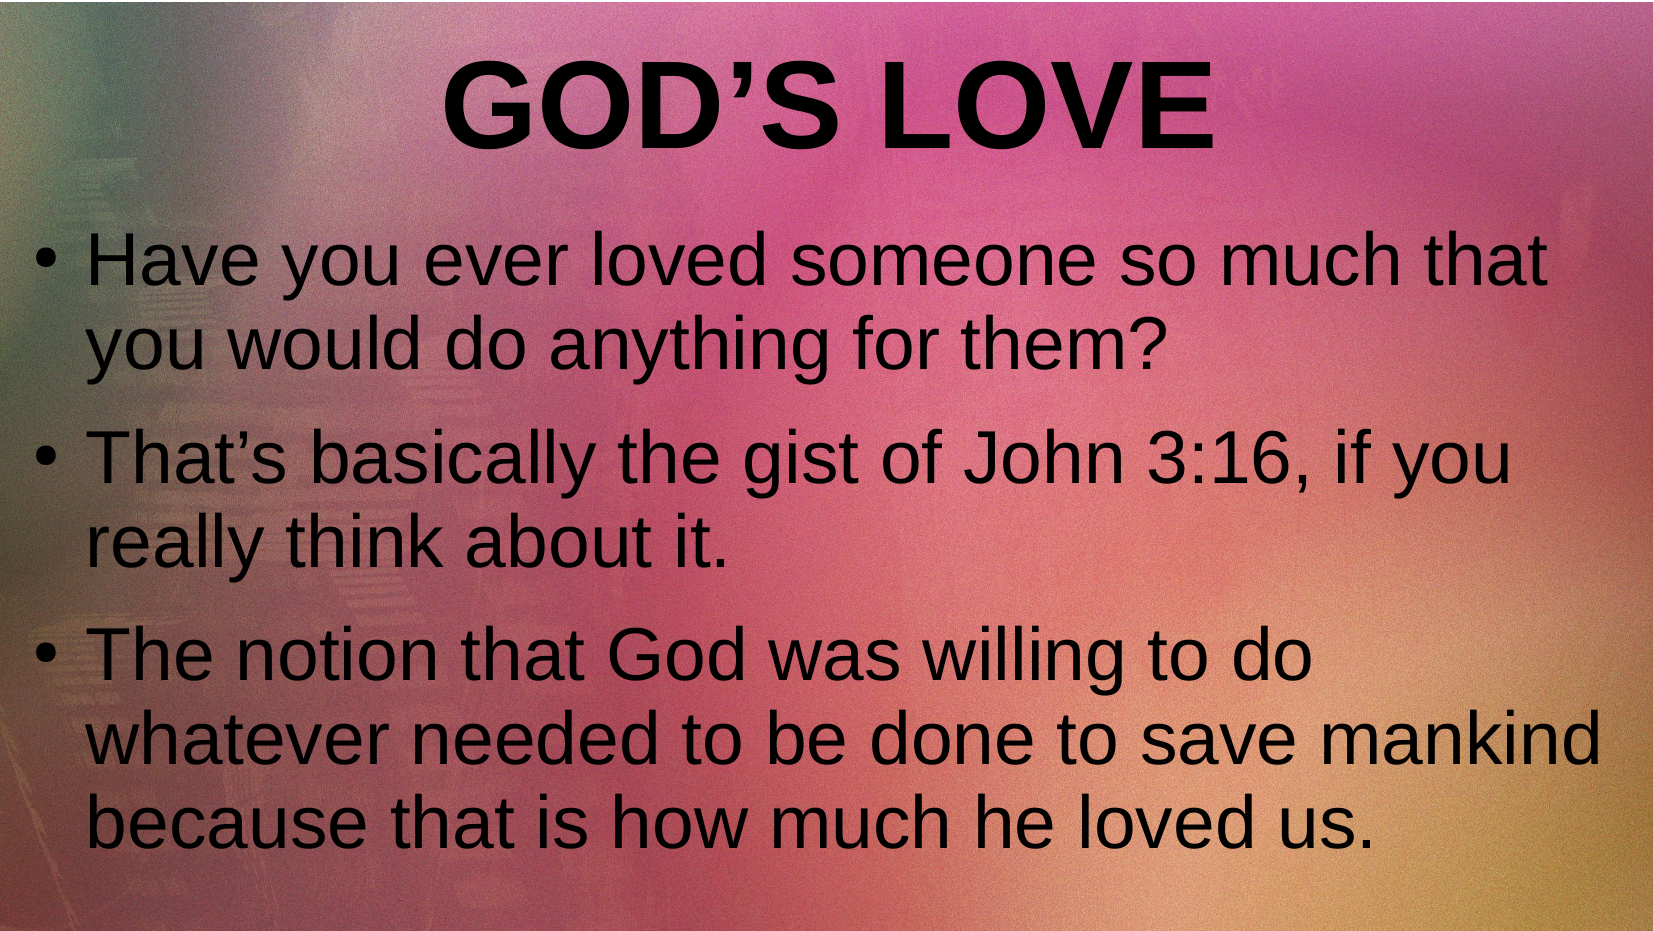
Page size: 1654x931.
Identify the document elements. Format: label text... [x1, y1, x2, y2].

title GOD’S LOVE [85, 15, 1574, 196]
picture [0, 2, 1654, 931]
list Have you ever loved someone so much that you would do anything for them? That’s basically the gist of John 3:16, if you really think about it. The notion that God was willing to do whatever needed to be done to save mankind because that is how much he loved us. [15, 217, 1636, 916]
